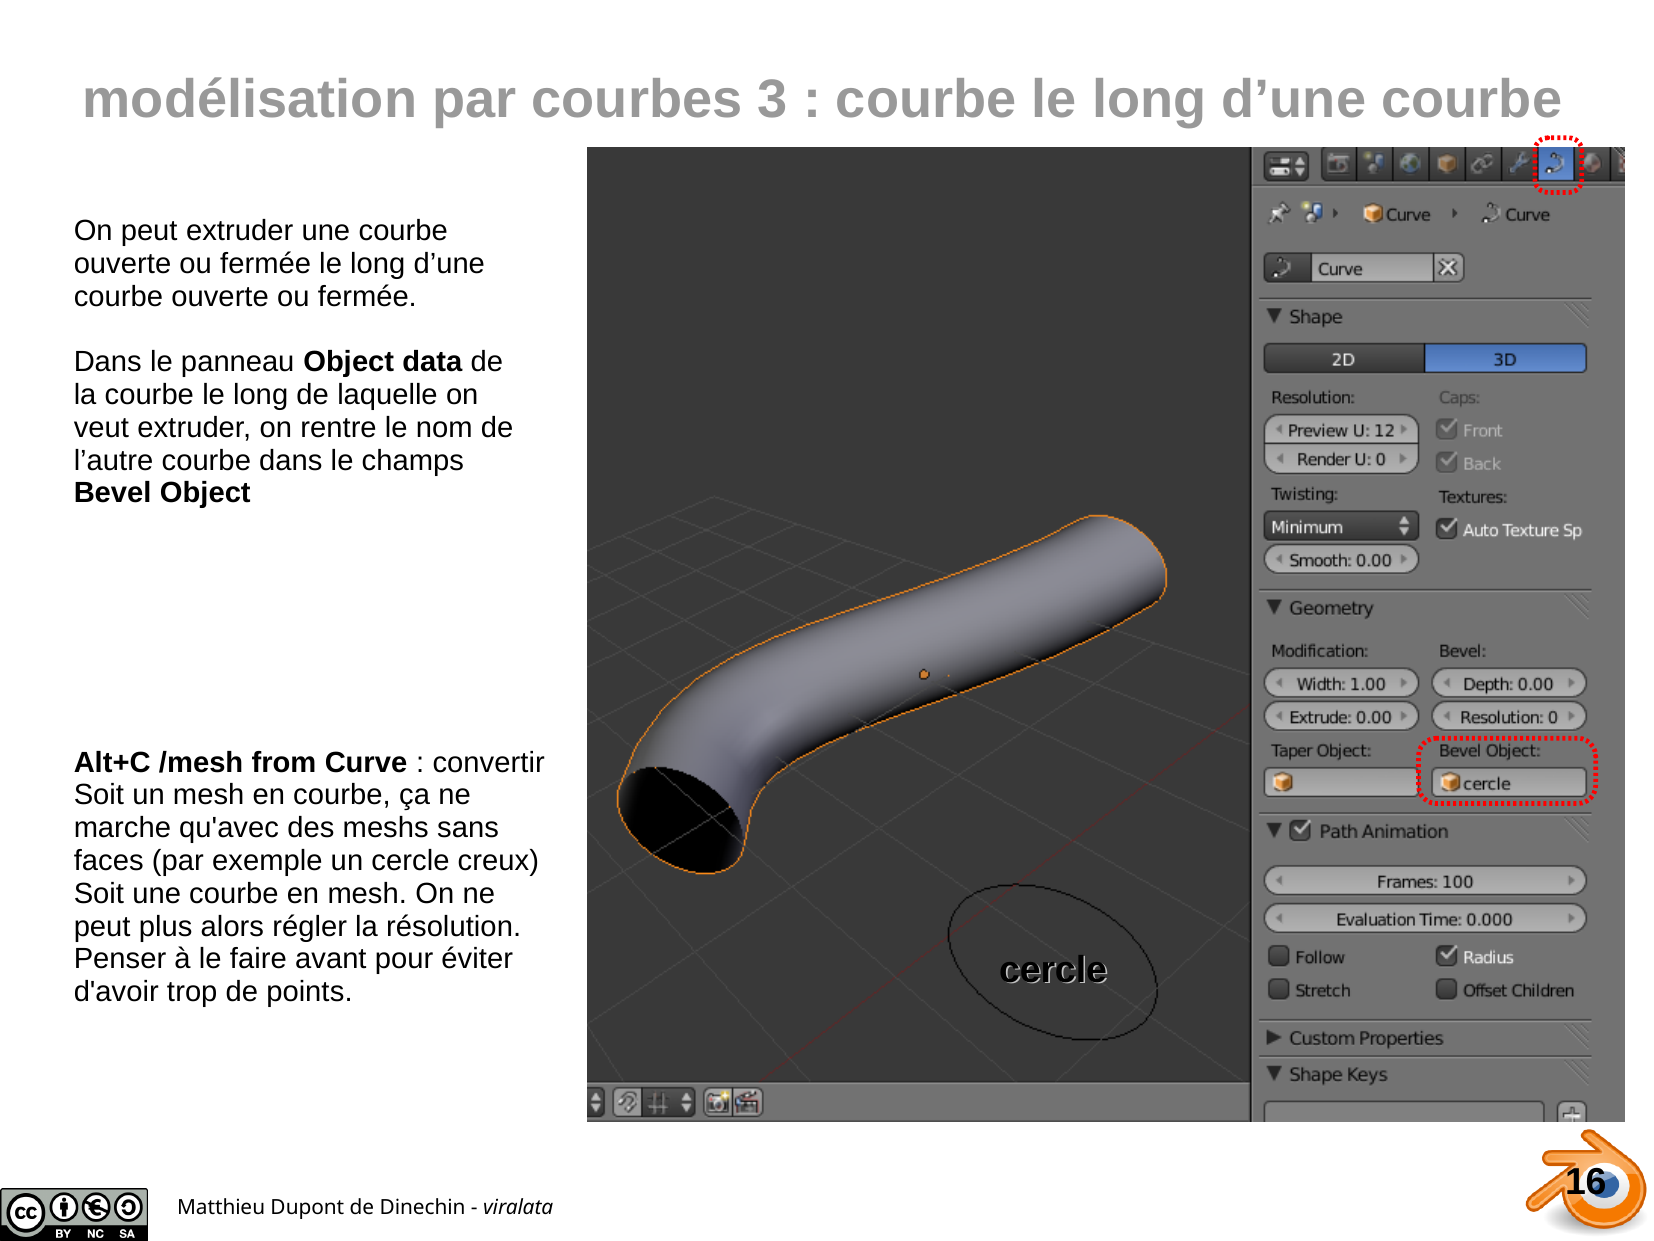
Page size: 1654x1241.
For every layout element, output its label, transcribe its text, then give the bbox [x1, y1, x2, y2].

picture [587, 147, 1648, 1241]
title modélisation par courbes 3 : courbe le long d’une courbe [82, 49, 1565, 148]
text_box cercle [984, 940, 1123, 1004]
picture [0, 1188, 148, 1241]
text_box Alt+C /mesh from Curve : convertir Soit un mesh en courbe, ça ne marche qu'avec des meshs sans faces (par exemple un cercle creux) Soit une courbe en mesh. On ne peut plus alors régler la résolution. Penser à le faire avant pour éviter d'avoir trop de points. [59, 738, 562, 1120]
text_box On peut extruder une courbe ouverte ou fermée le long d’une courbe ouverte ou fermée. Dans le panneau Object data de la courbe le long de laquelle on veut extruder, on rentre le nom de l’autre courbe dans le champs Bevel Object [59, 206, 532, 554]
